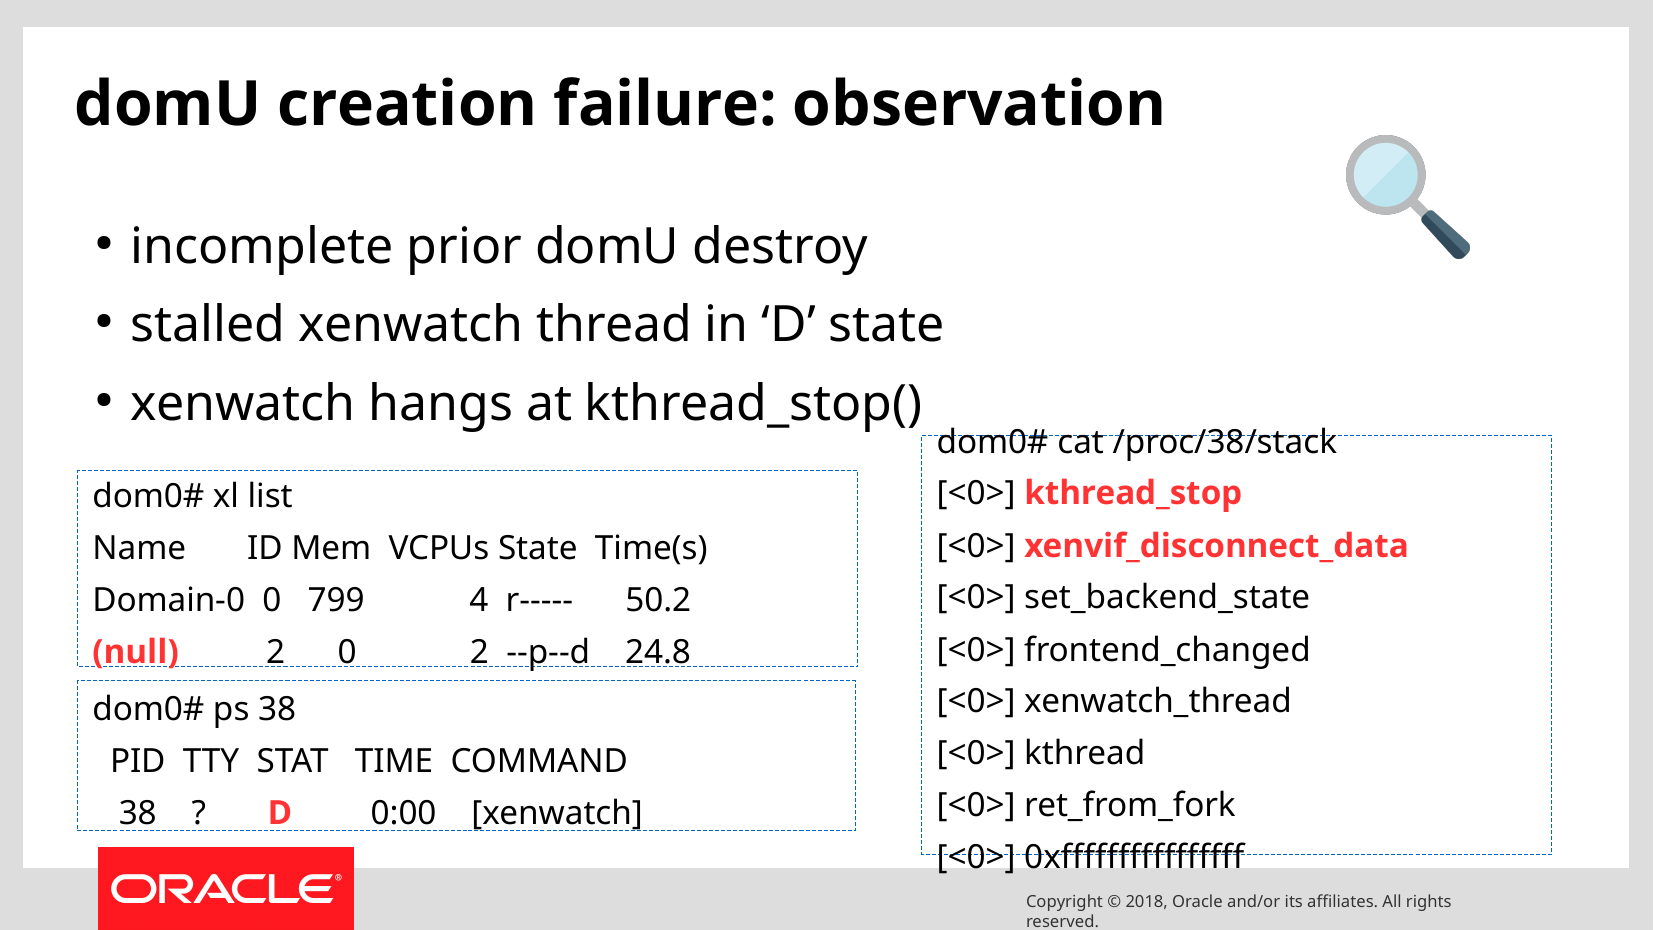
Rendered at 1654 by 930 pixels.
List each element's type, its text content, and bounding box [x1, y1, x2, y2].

text_box incomplete prior domU destroy stalled xenwatch thread in ‘D’ state xenwatch hangs at kthread_stop() [80, 192, 1581, 478]
text_box [1113, 855, 1121, 868]
text_box [979, 855, 1009, 868]
picture [1315, 104, 1501, 290]
text_box [1136, 855, 1144, 868]
text_box dom0# ps 38 PID TTY STAT TIME COMMAND 38 ? D 0:00 [xenwatch] [77, 680, 856, 831]
text_box [1239, 151, 1629, 868]
text_box [1193, 855, 1202, 868]
text_box dom0# cat /proc/38/stack [<0>] kthread_stop [<0>] xenvif_disconnect_data [<0>] set_backend_state [<0>] frontend_changed [<0>] xenwatch_thread [<0>] kthread [<0>] ret_from_fork [<0>] 0xffffffffffffffff [921, 435, 1552, 855]
text_box [1147, 855, 1156, 868]
text_box [1216, 855, 1225, 868]
text_box [1101, 855, 1110, 868]
picture [98, 847, 354, 930]
text_box [1067, 855, 1075, 868]
text_box [1054, 855, 1064, 868]
text_box domU creation failure: observation [60, 50, 1629, 151]
text_box [1159, 855, 1167, 868]
text_box [1012, 855, 1030, 868]
text_box [1029, 855, 1038, 866]
text_box [1228, 855, 1236, 868]
text_box Copyright © 2018, Oracle and/or its affiliates. All rights reserved. [1011, 883, 1534, 918]
text_box [1205, 855, 1213, 868]
text_box dom0# xl list Name ID Mem VCPUs State Time(s) Domain-0 0 799 4 r----- 50.2 (null) 2 0 2 --p--d 24.8 [77, 470, 858, 667]
text_box [971, 855, 980, 866]
text_box [1047, 861, 1056, 868]
text_box [23, 27, 1629, 868]
text_box [1090, 855, 1098, 868]
text_box [1182, 855, 1190, 868]
text_box [1037, 855, 1050, 868]
text_box [1170, 855, 1179, 868]
text_box [1078, 855, 1087, 868]
text_box [942, 855, 972, 868]
text_box [1124, 855, 1133, 868]
